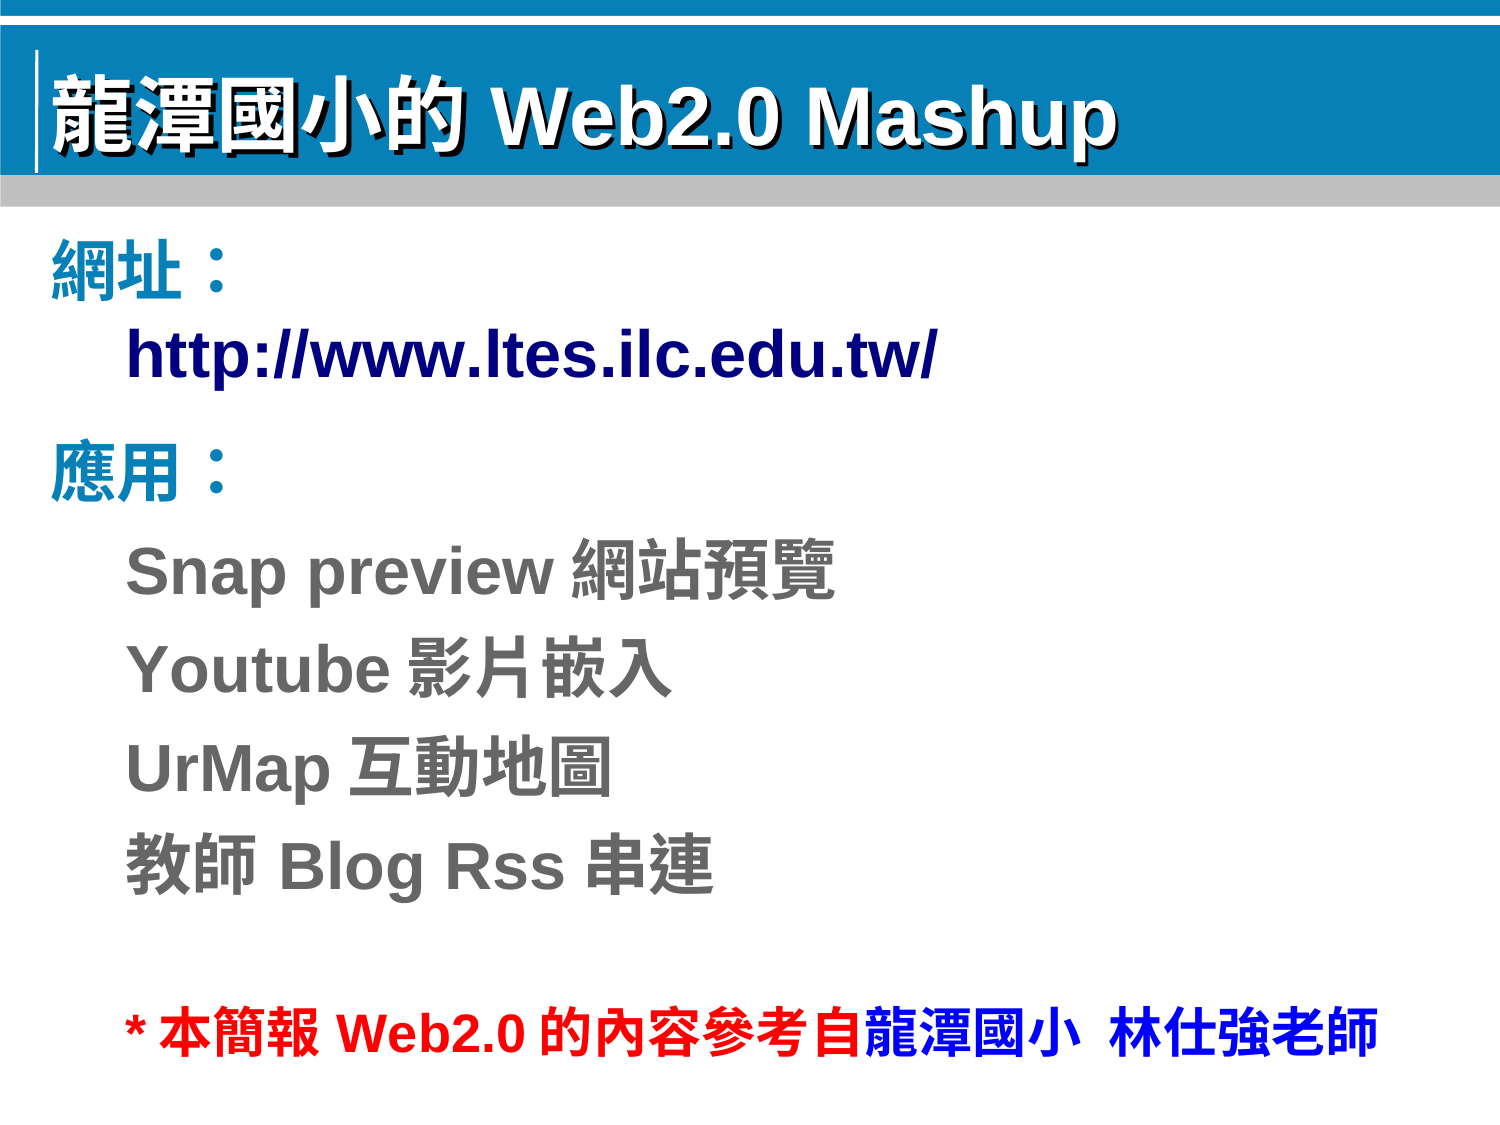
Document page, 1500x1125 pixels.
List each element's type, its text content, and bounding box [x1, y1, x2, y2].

title 龍潭國小的Web2.0 Mashup [50, 62, 1477, 163]
list 網址： http://www.ltes.ilc.edu.tw/ 應用： Snap preview網站預覽 Youtube影片嵌入 UrMap互動地圖 教師Blog Rss串連 *本簡報Web2.0的內容參考自龍潭國小 林仕強老師 [50, 223, 1450, 1064]
